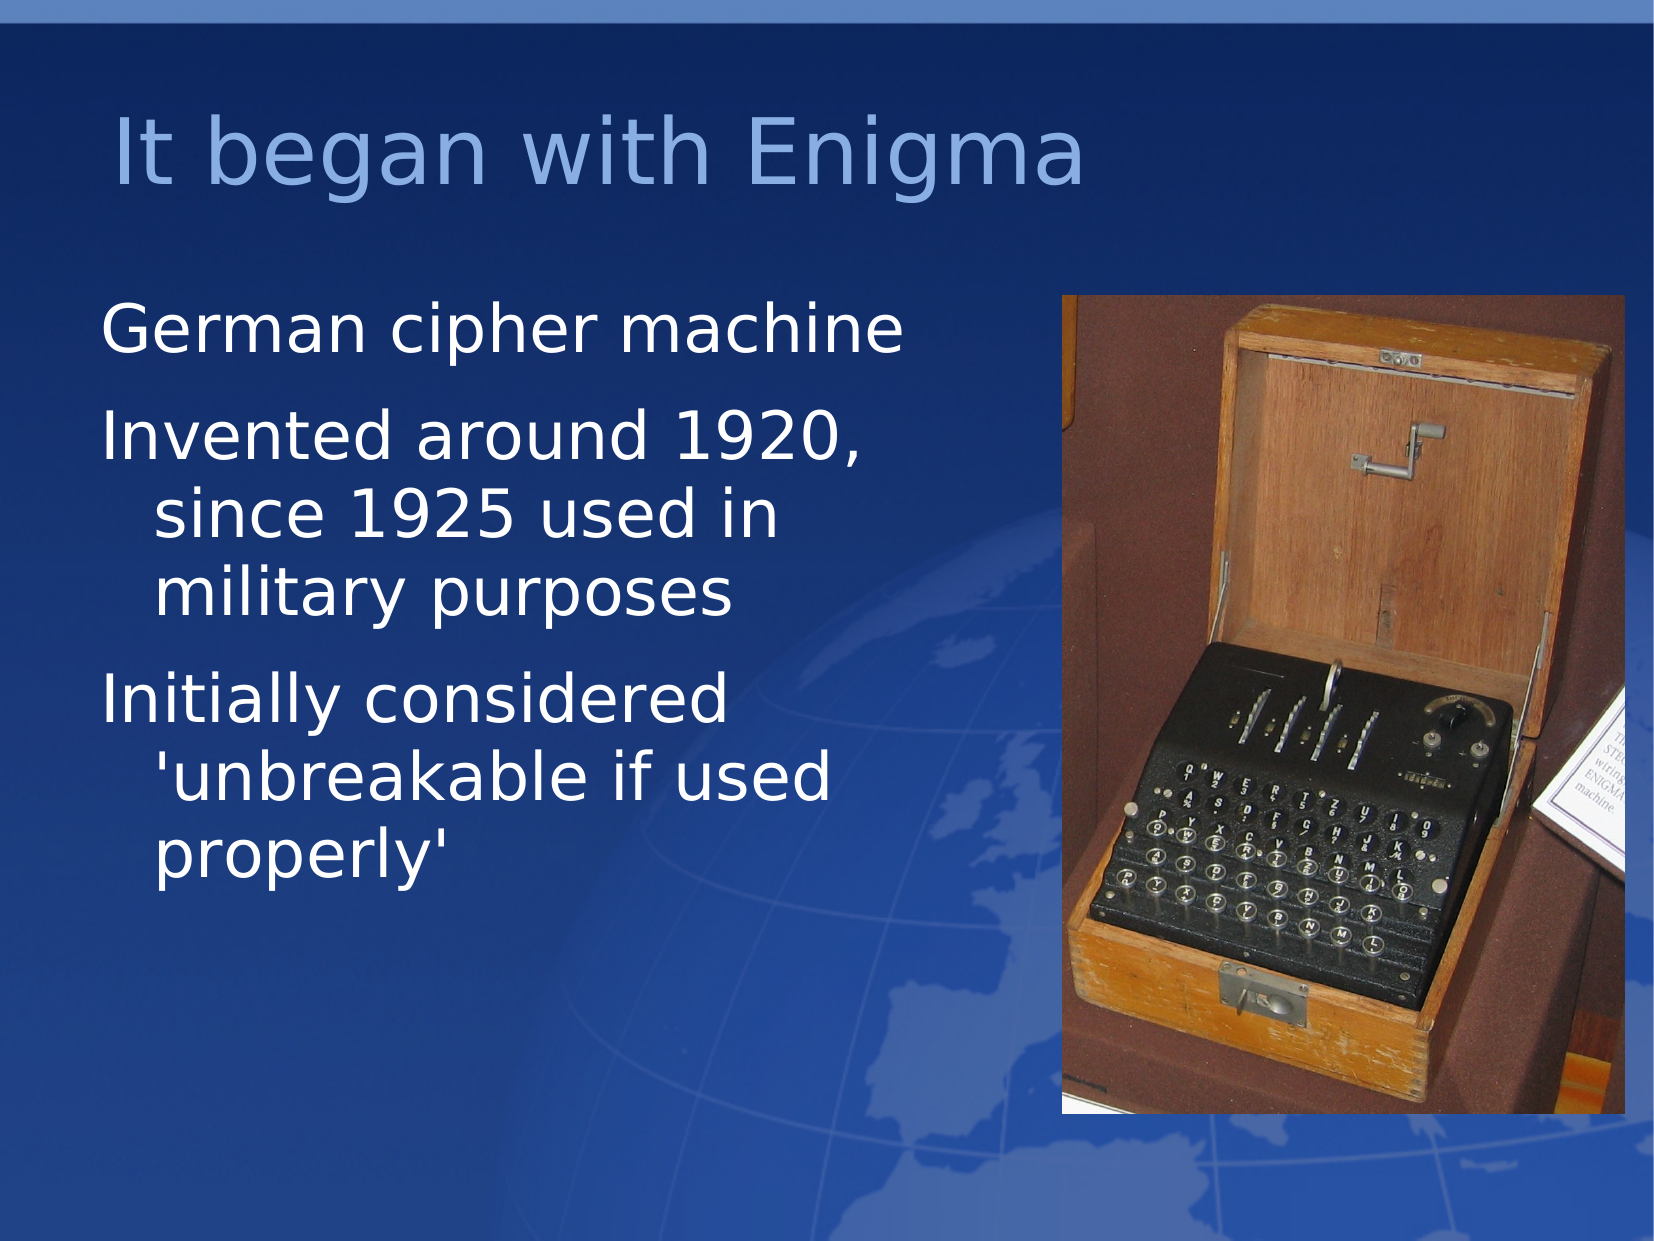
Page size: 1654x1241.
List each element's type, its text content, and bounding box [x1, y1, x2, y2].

list German cipher machine Invented around 1920, since 1925 used in military purposes Initially considered 'unbreakable if used properly' [82, 290, 1034, 1109]
picture [0, 0, 1654, 1241]
title It began with Enigma [82, 49, 1571, 257]
